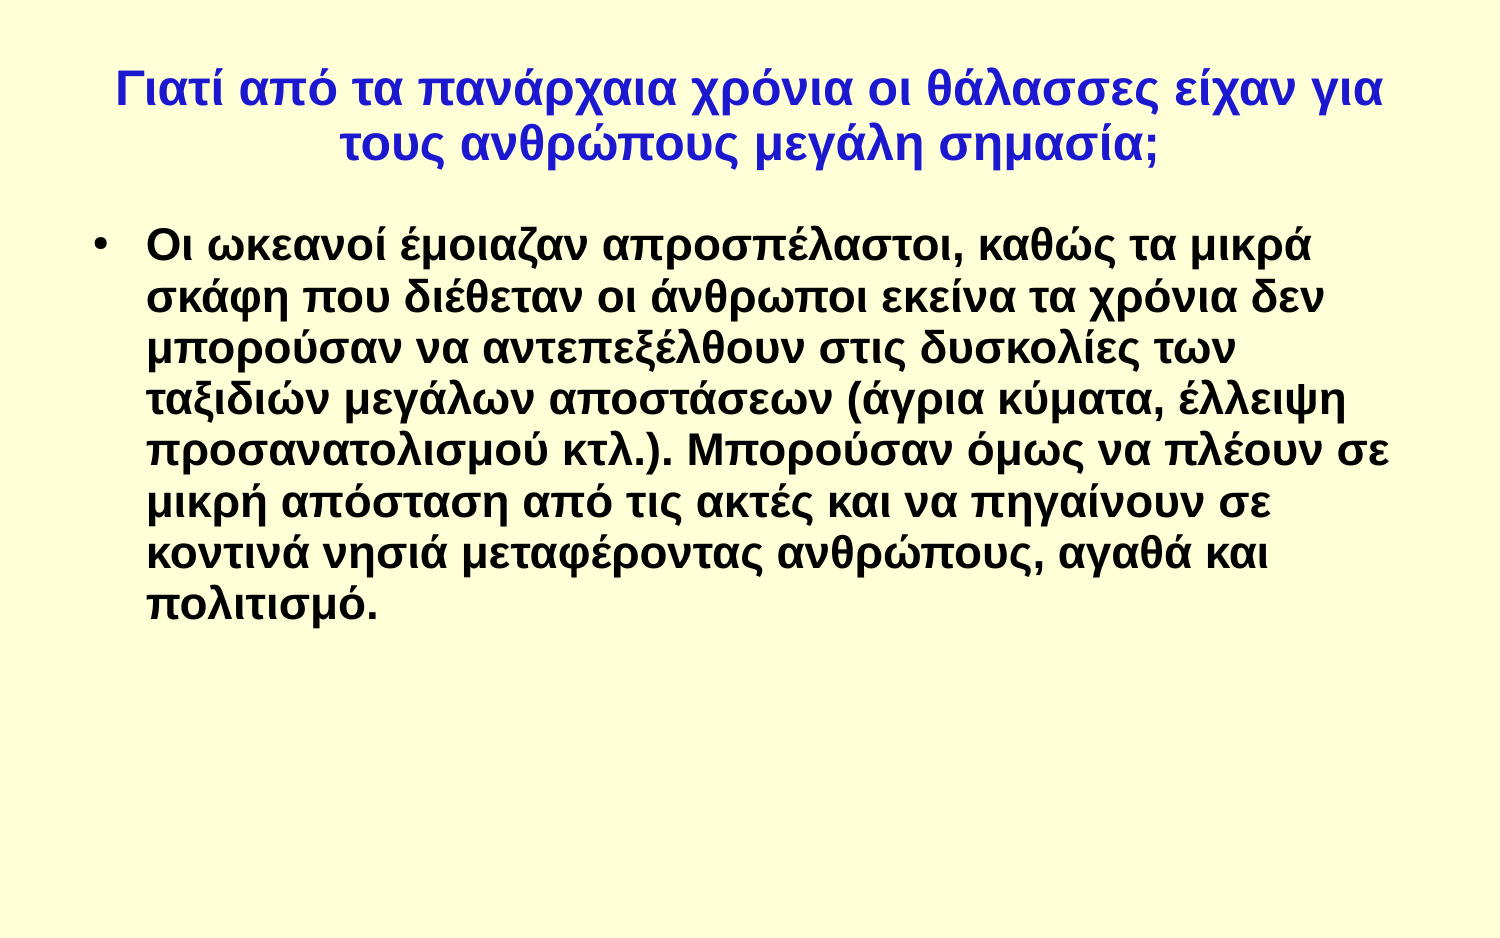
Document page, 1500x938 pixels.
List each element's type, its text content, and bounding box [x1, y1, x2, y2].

title Γιατί από τα πανάρχαια χρόνια οι θάλασσες είχαν για τους ανθρώπους μεγάλη σημασία; [75, 37, 1425, 194]
list Οι ωκεανοί έμοιαζαν απροσπέλαστοι, καθώς τα μικρά σκάφη που διέθεταν οι άνθρωποι εκείνα τα χρόνια δεν μπορούσαν να αντεπεξέλθουν στις δυσκολίες των ταξιδιών μεγάλων αποστάσεων (άγρια κύματα, έλλειψη προσανατολισμού κτλ.). Μπορούσαν όμως να πλέουν σε μικρή απόσταση από τις ακτές και να πηγαίνουν σε κοντινά νησιά μεταφέροντας ανθρώπους, αγαθά και πολιτισμό. [75, 219, 1425, 763]
